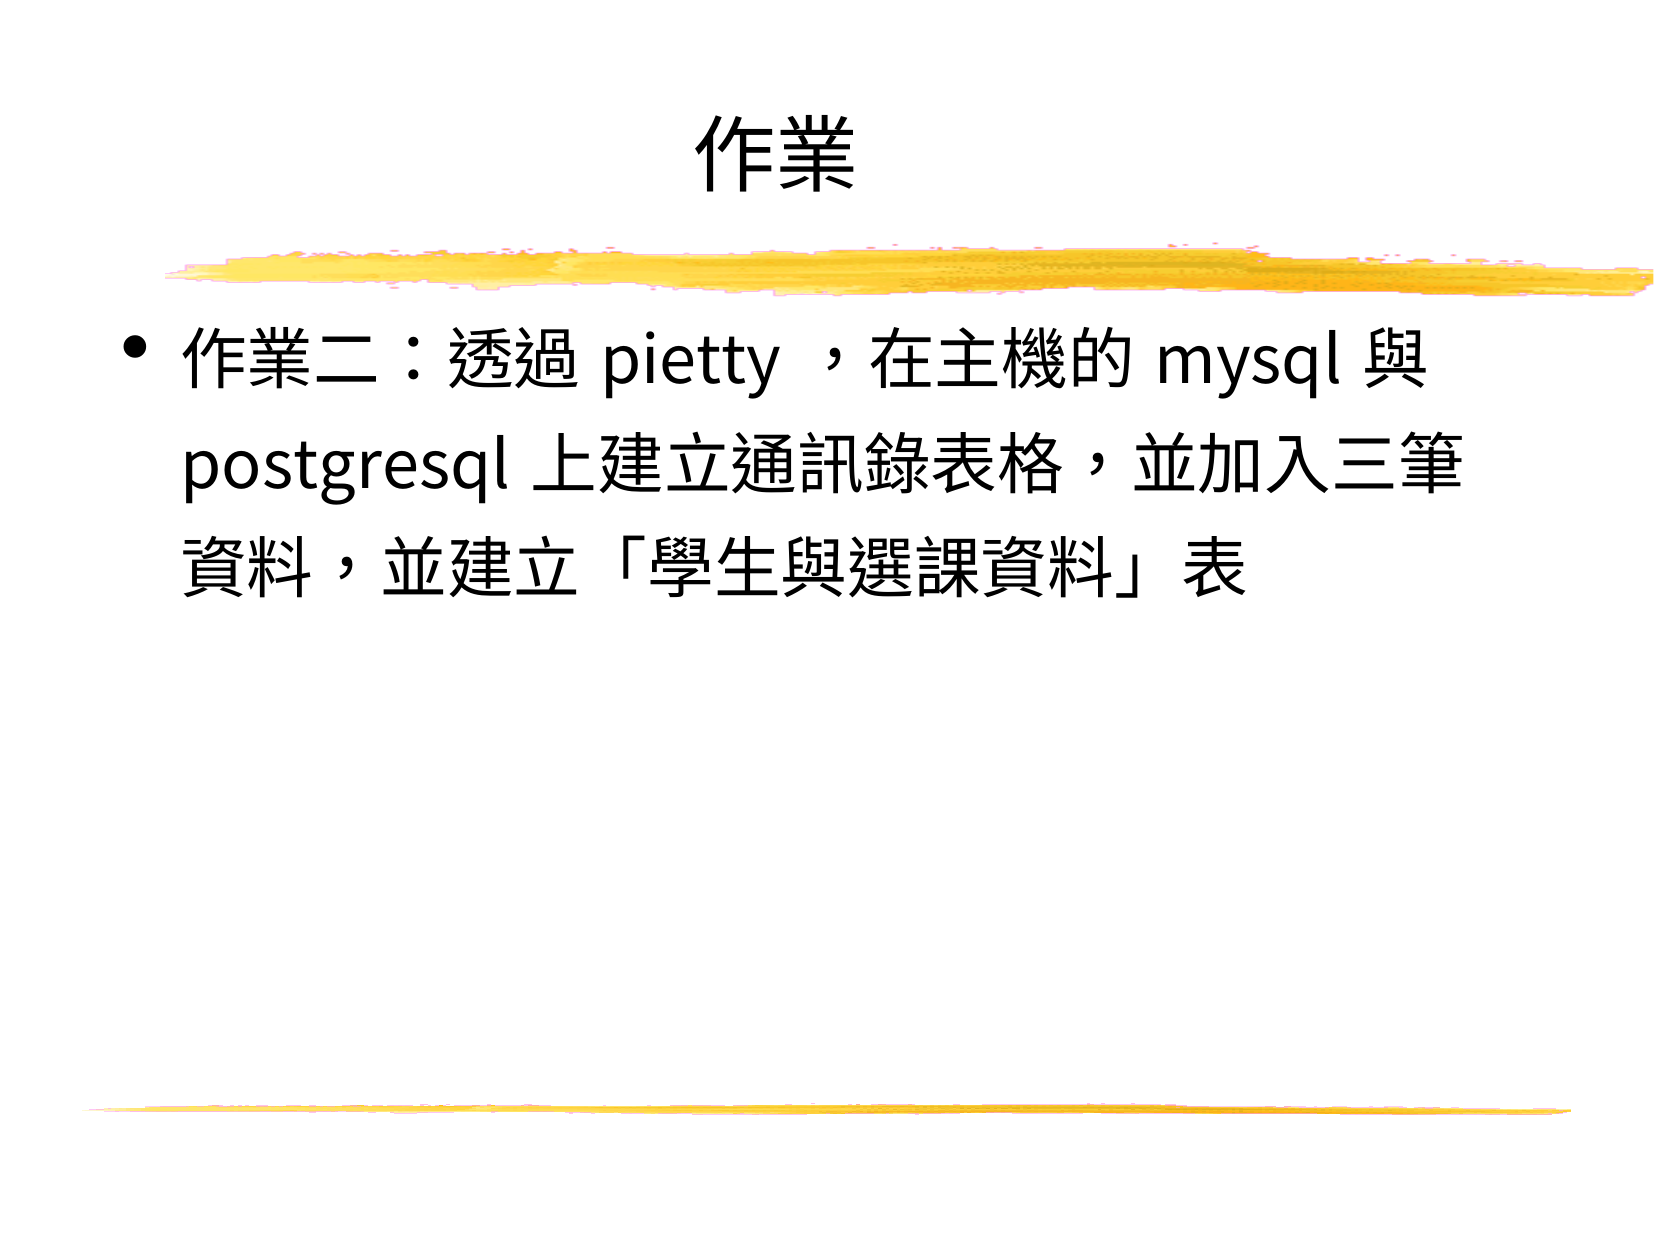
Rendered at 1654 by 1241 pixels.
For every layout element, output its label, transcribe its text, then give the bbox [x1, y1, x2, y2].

list 作業二：透過pietty，在主機的mysql與 postgresql上建立通訊錄表格，並加入三筆資料，並建立「學生與選課資料」表 [124, 298, 1530, 1130]
picture [1530, 1102, 1571, 1117]
picture [82, 1102, 124, 1117]
picture [165, 237, 1654, 308]
title 作業 [73, 39, 1479, 249]
